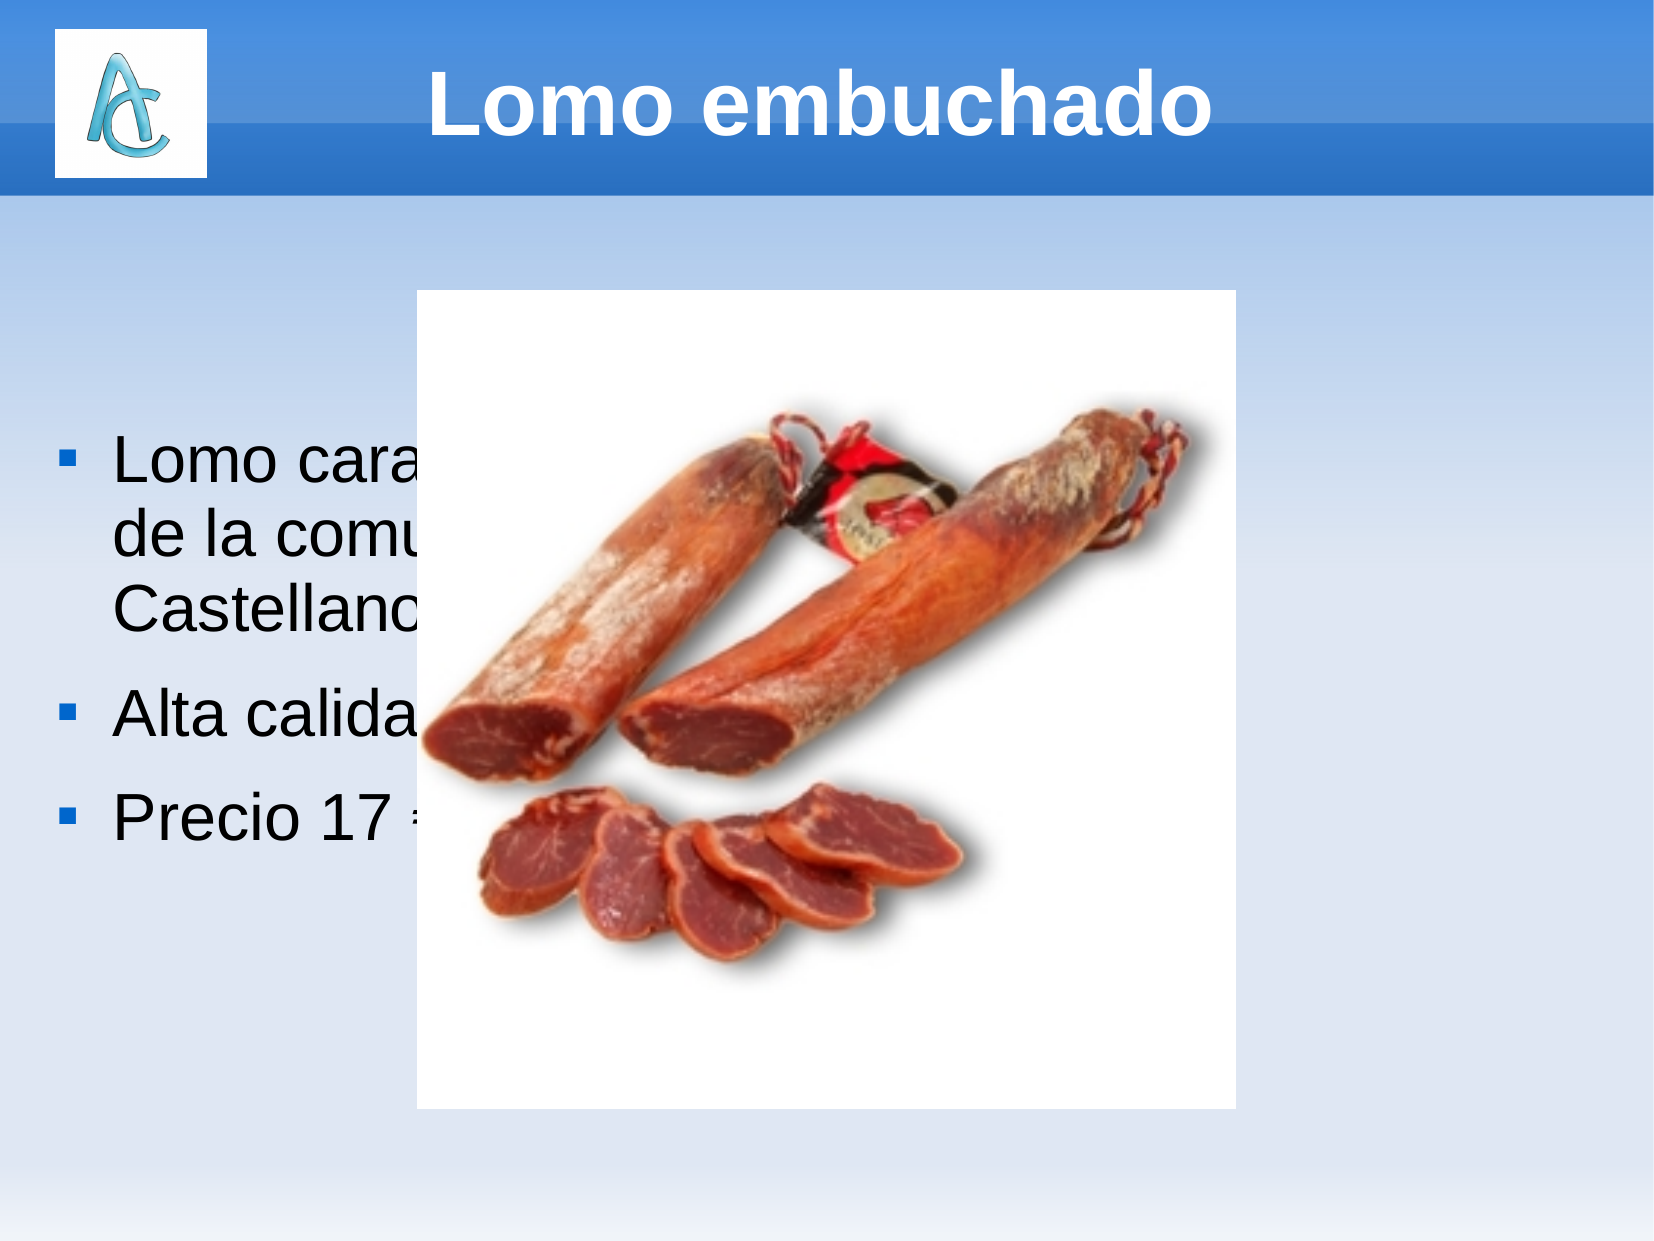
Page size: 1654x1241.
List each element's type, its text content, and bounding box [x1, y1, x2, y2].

title Lomo embuchado [76, 0, 1565, 208]
list Lomo característico de la comunidad Castellano-manchega Alta calidad Precio 17 €/kg [41, 421, 417, 916]
picture [0, 0, 1654, 1241]
